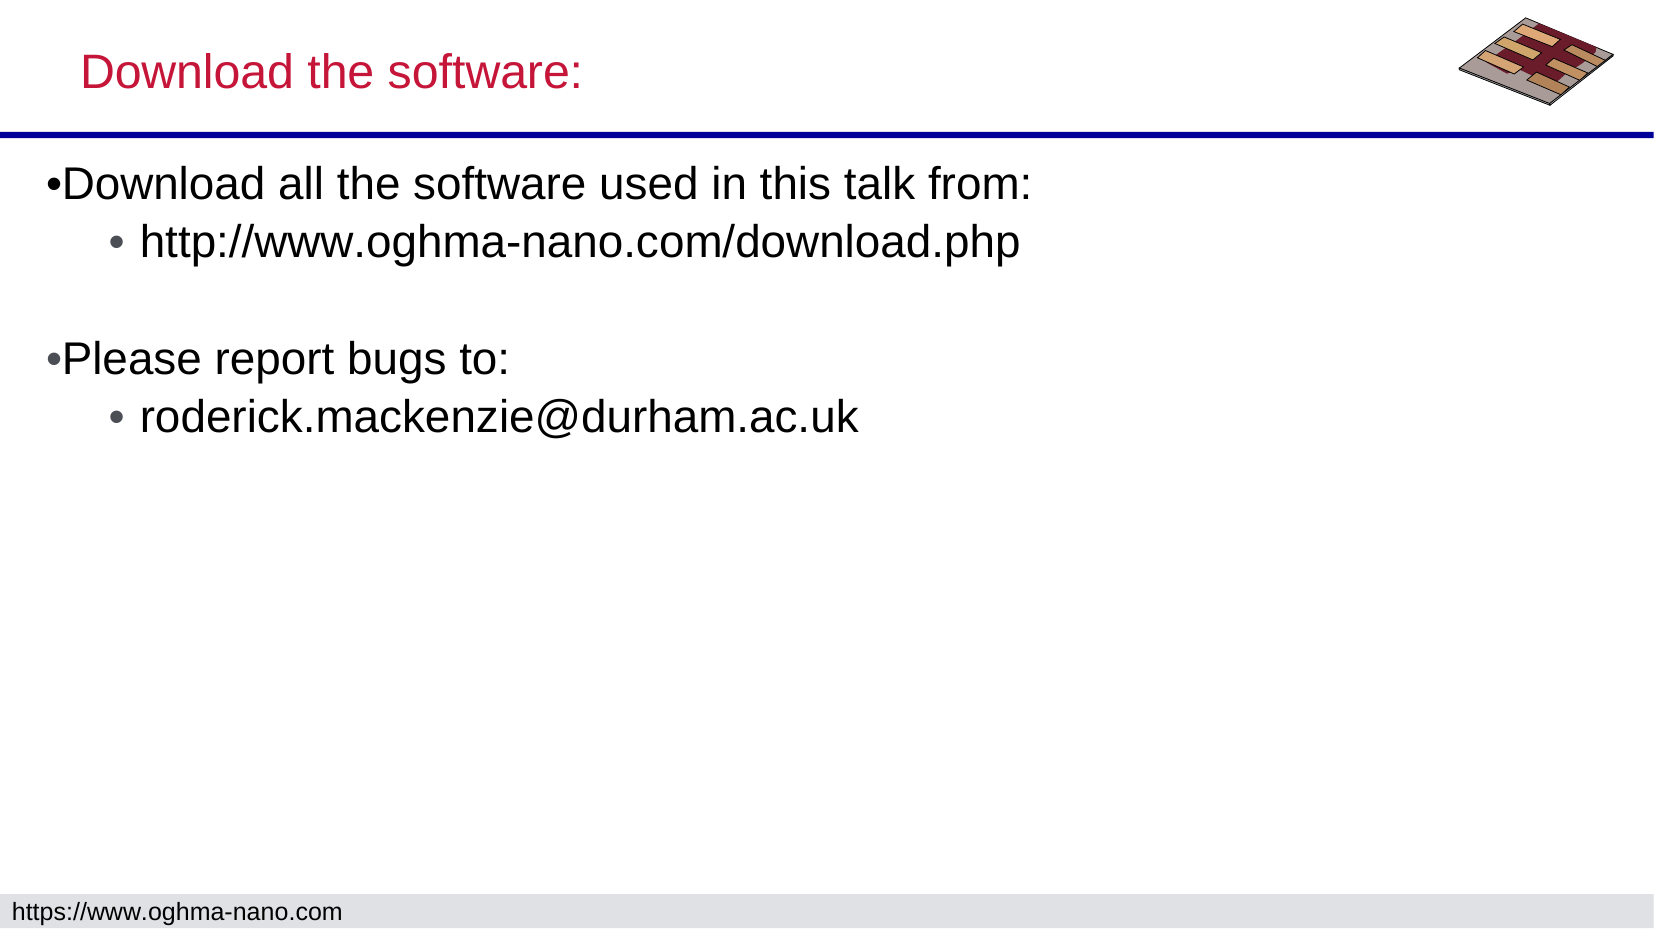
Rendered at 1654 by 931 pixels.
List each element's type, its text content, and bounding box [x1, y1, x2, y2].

list Download all the software used in this talk from: http://www.oghma-nano.com/download.php Please report bugs to: roderick.mackenzie@durham.ac.uk [46, 158, 1411, 790]
title Download the software: [65, 28, 1430, 116]
